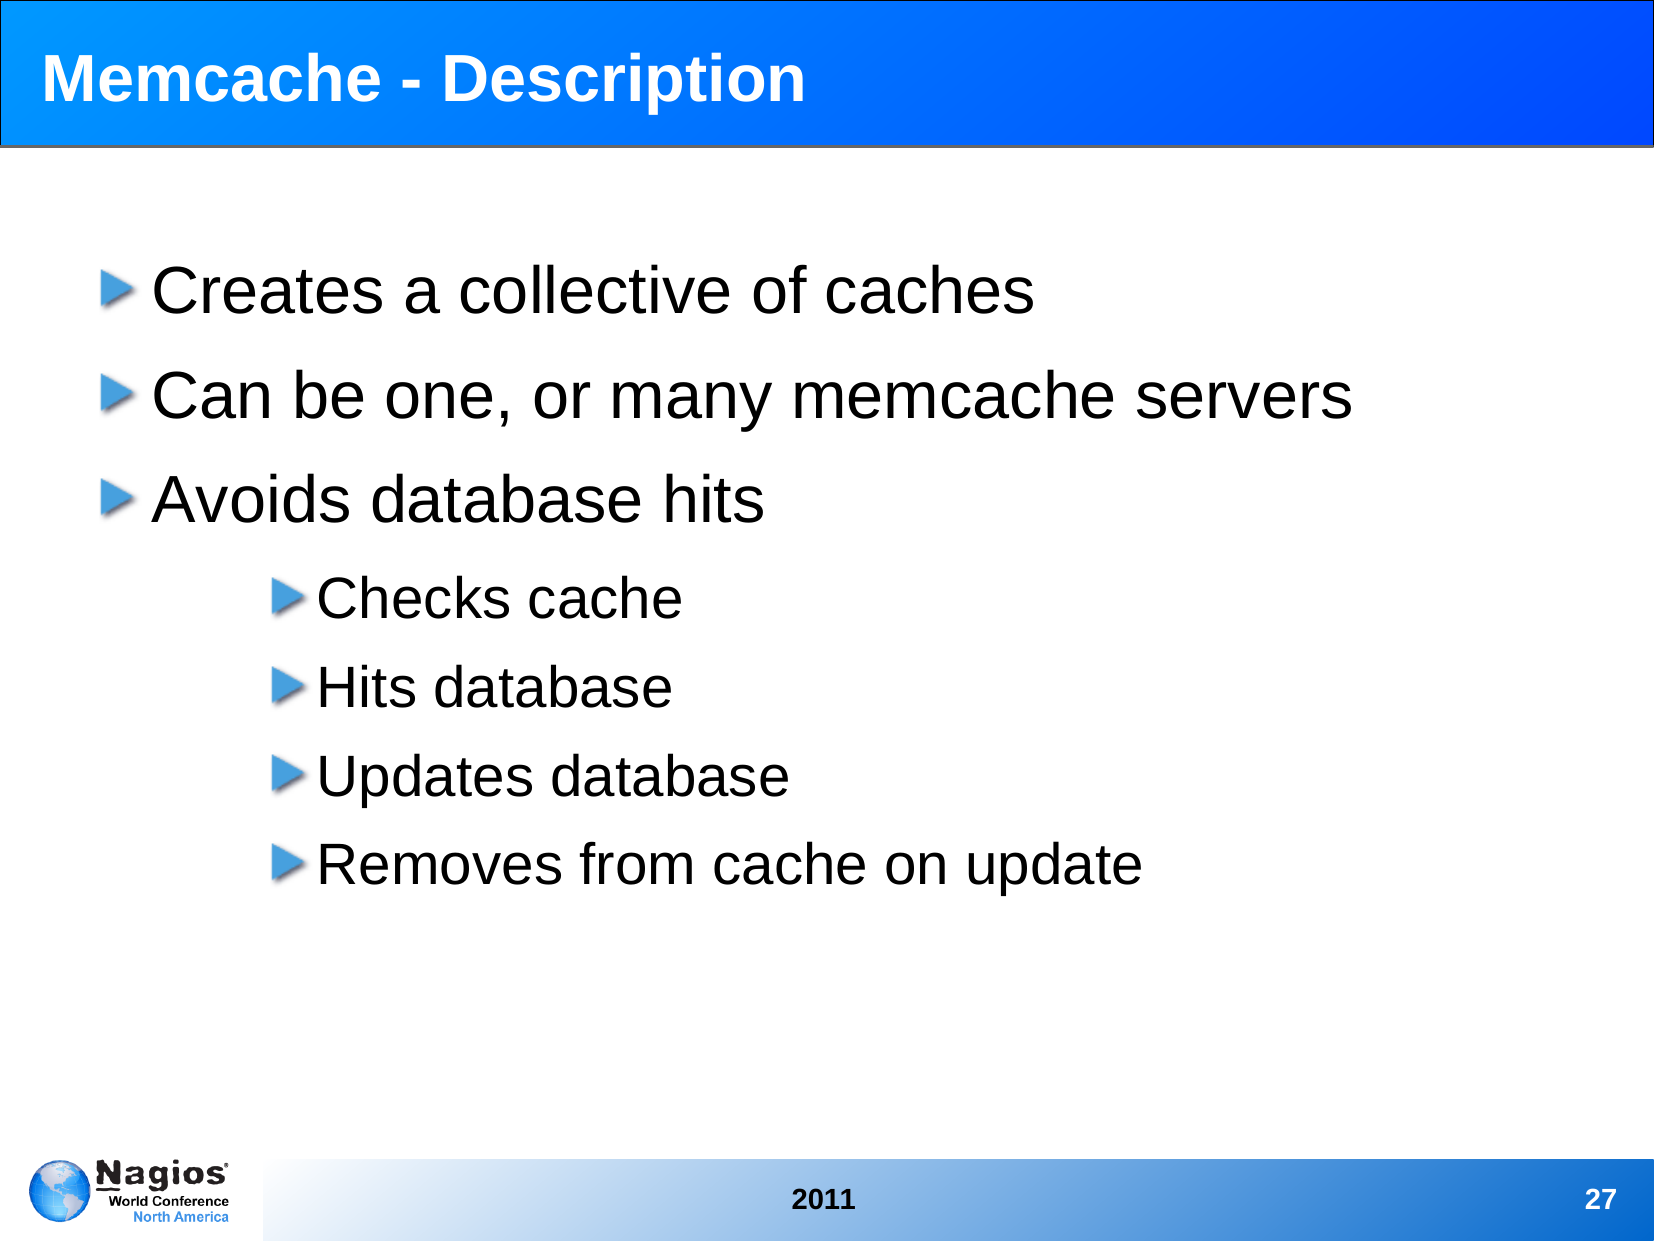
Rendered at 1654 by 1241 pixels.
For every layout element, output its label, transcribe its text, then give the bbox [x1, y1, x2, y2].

list Creates a collective of caches Can be one, or many memcache servers Avoids database hits Checks cache Hits database Updates database Removes from cache on update [80, 253, 1569, 1072]
picture [29, 1159, 229, 1235]
title Memcache - Description [41, 29, 1248, 127]
